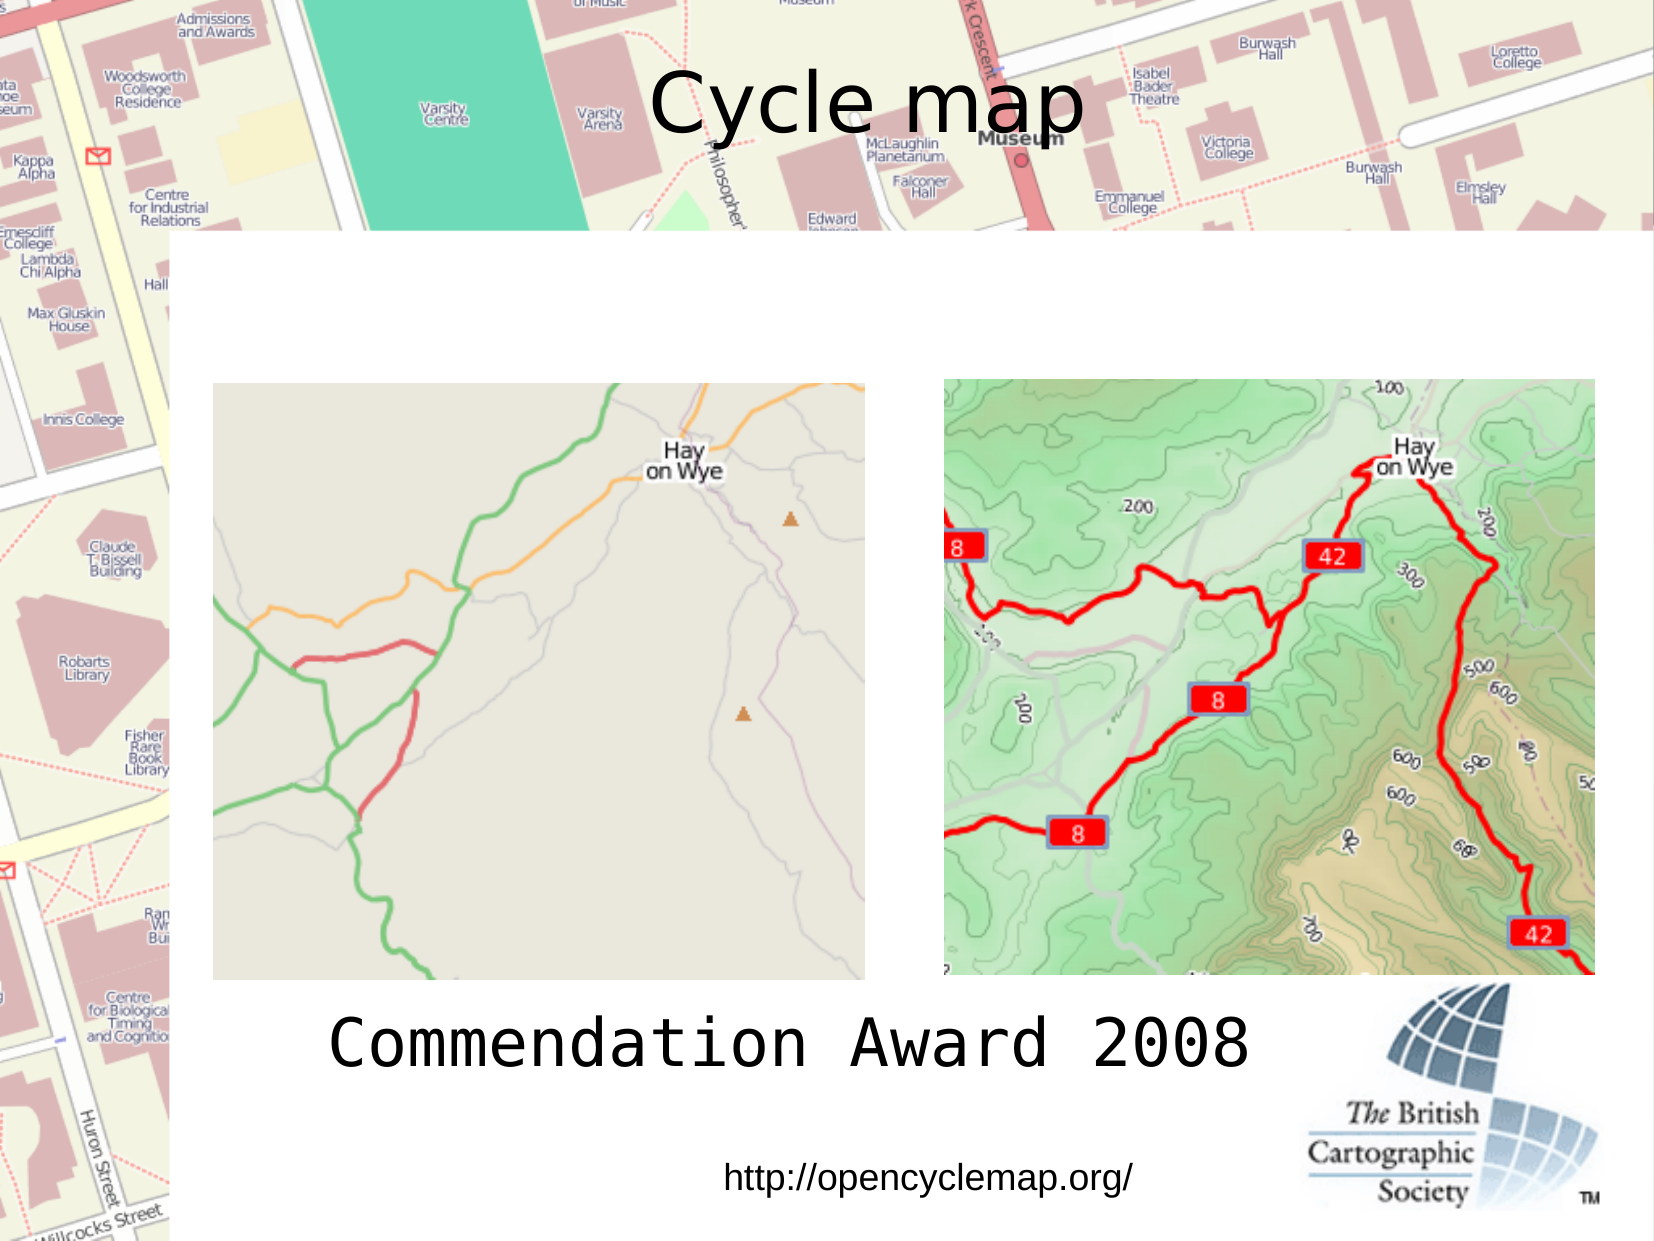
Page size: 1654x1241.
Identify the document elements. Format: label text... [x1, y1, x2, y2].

subtitle Commendation Award 2008 [236, 304, 1587, 1161]
picture [0, 0, 1654, 1241]
title Cycle map [124, 7, 1613, 200]
text_box http://opencyclemap.org/ [708, 1149, 1148, 1220]
